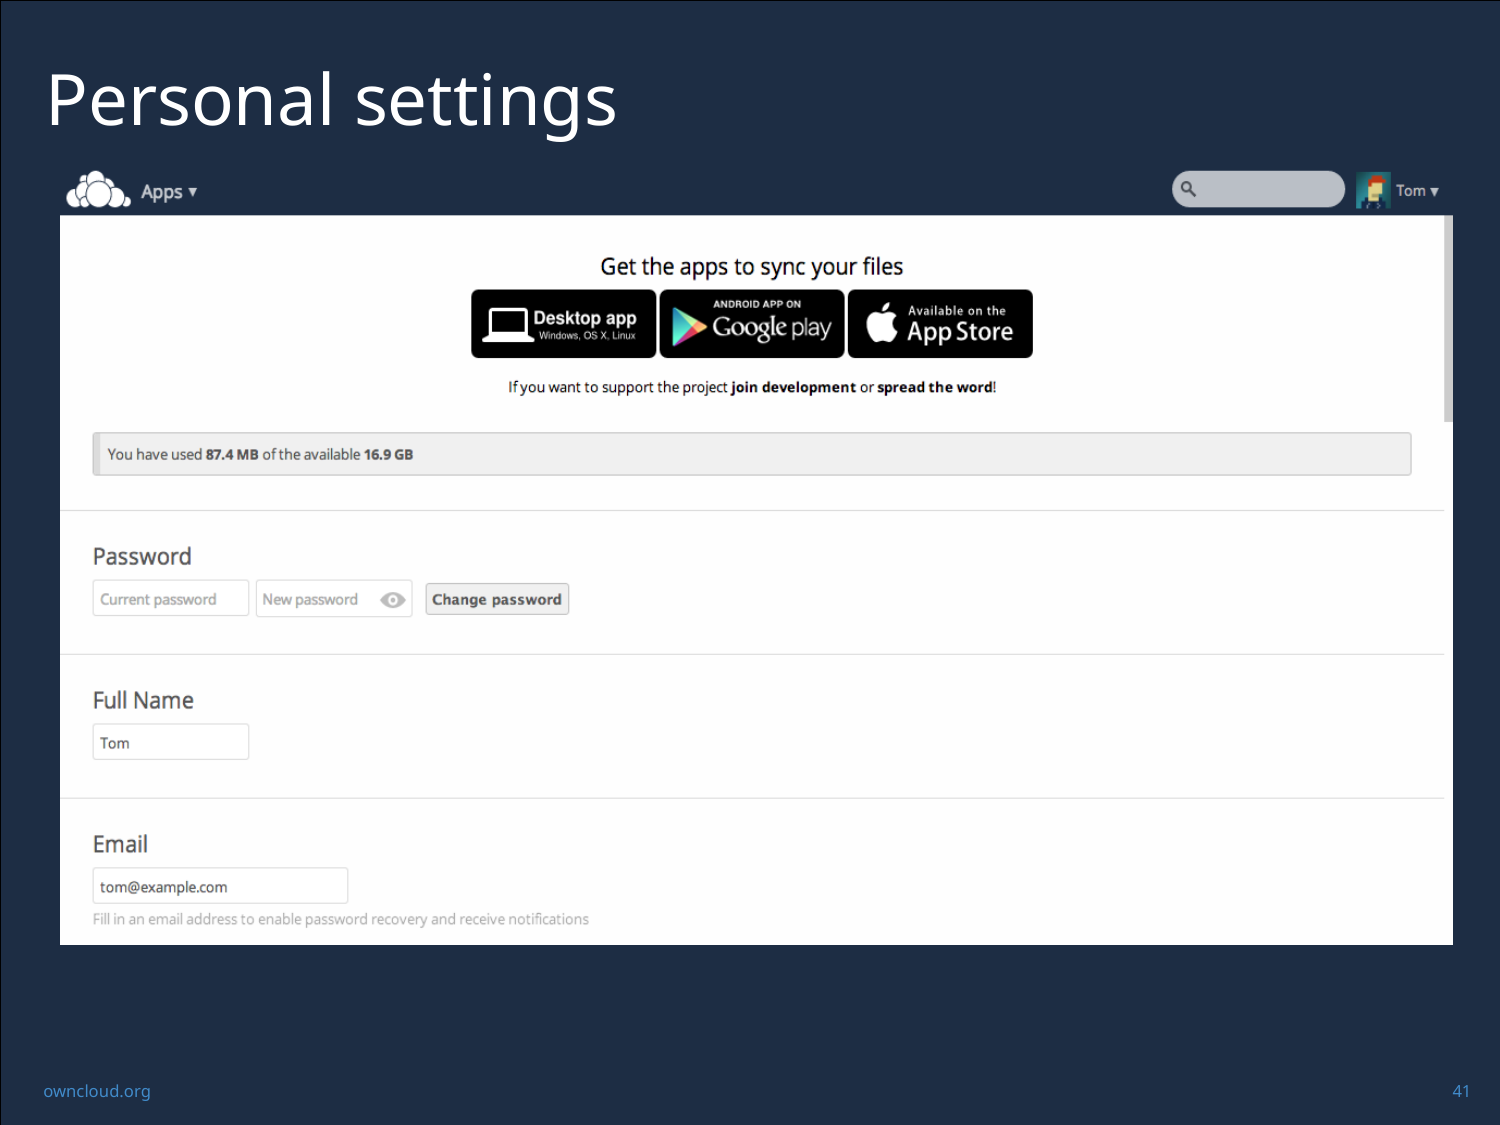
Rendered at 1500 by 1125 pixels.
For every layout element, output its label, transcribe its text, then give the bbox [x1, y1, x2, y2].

picture [60, 164, 1453, 946]
title Personal settings [45, 3, 1396, 192]
